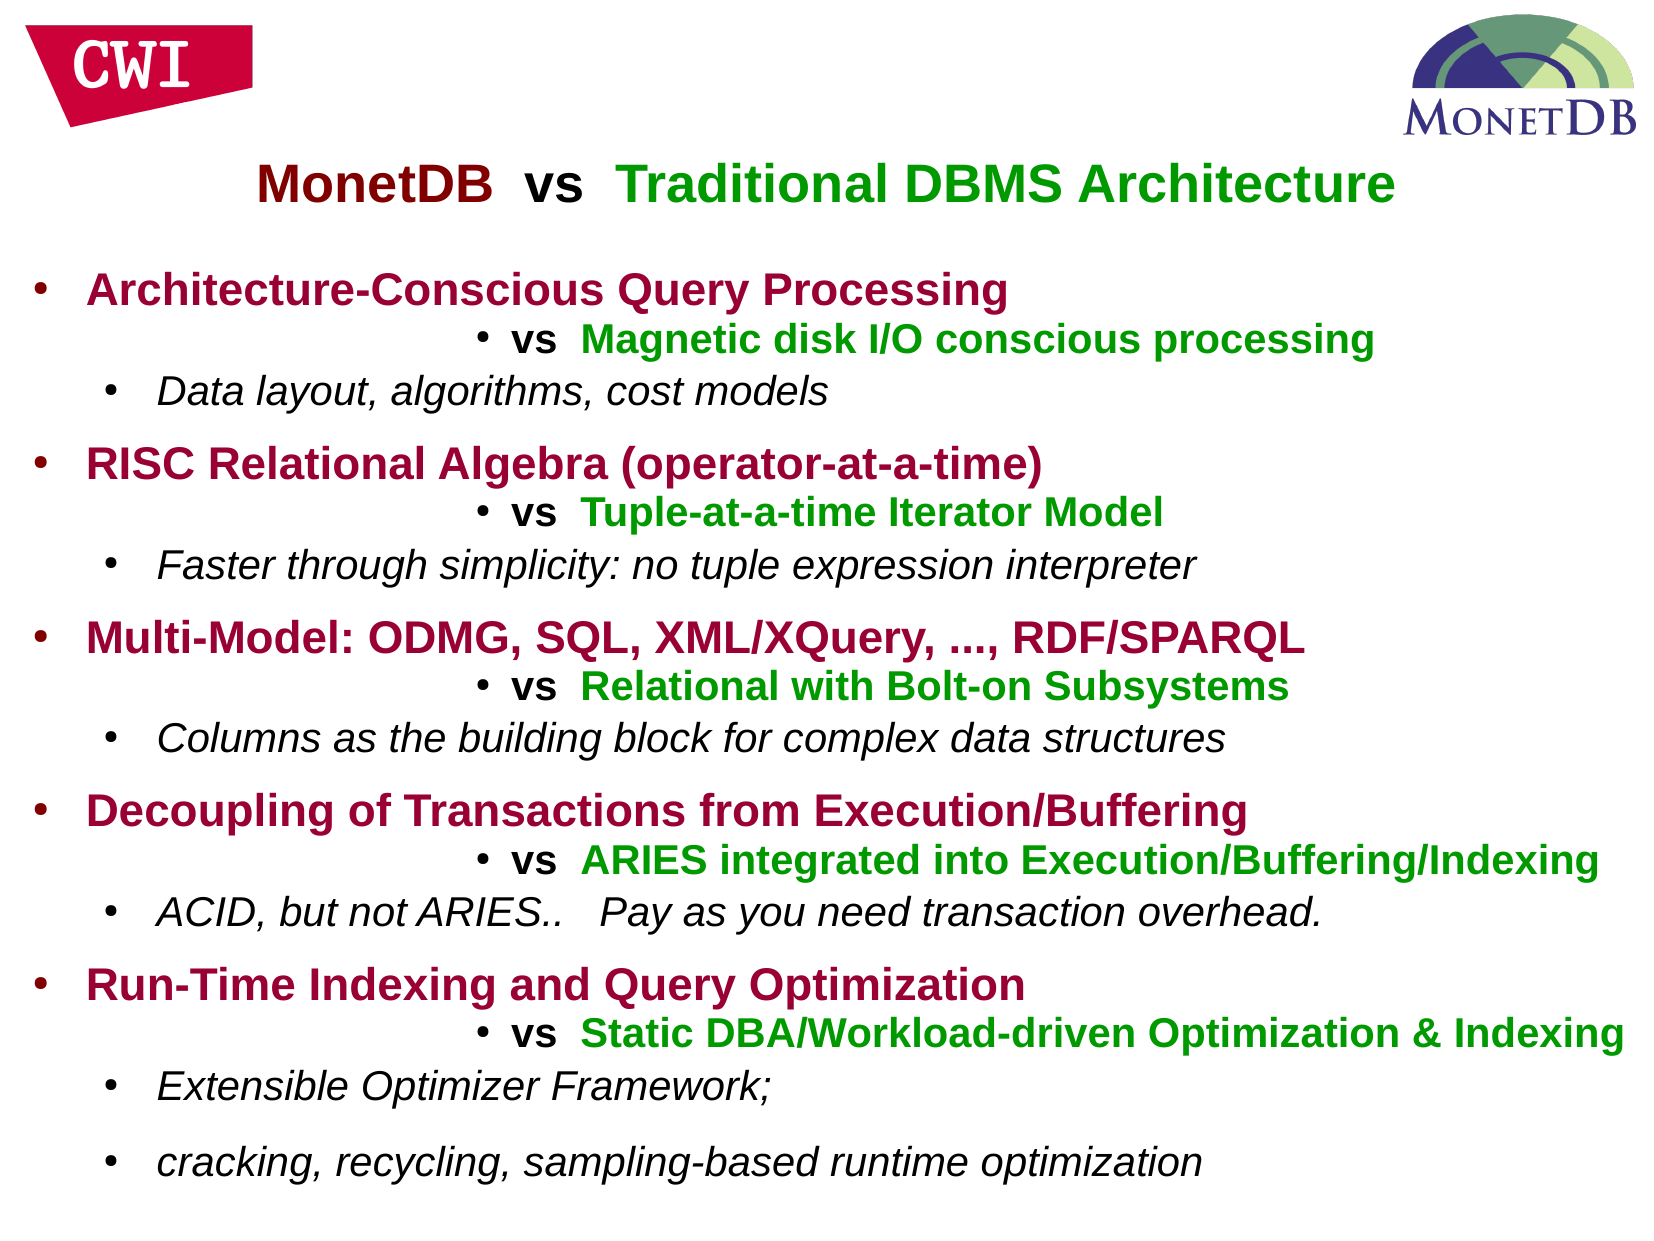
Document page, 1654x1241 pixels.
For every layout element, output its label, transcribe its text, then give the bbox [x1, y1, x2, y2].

picture [0, 0, 278, 137]
list Architecture-Conscious Query Processing vs Magnetic disk I/O conscious processing Data layout, algorithms, cost models RISC Relational Algebra (operator-at-a-time) vs Tuple-at-a-time Iterator Model Faster through simplicity: no tuple expression interpreter Multi-Model: ODMG, SQL, XML/XQuery, ..., RDF/SPARQL vs Relational with Bolt-on Subsystems Columns as the building block for complex data structures Decoupling of Transactions from Execution/Buffering vs ARIES integrated into Execution/Buffering/Indexing ACID, but not ARIES.. Pay as you need transaction overhead. Run-Time Indexing and Query Optimization vs Static DBA/Workload-driven Optimization & Indexing Extensible Optimizer Framework; cracking, recycling, sampling-based runtime optimization [0, 256, 1654, 1241]
title MonetDB vs Traditional DBMS Architecture [0, 137, 1654, 229]
picture [1403, 14, 1636, 135]
